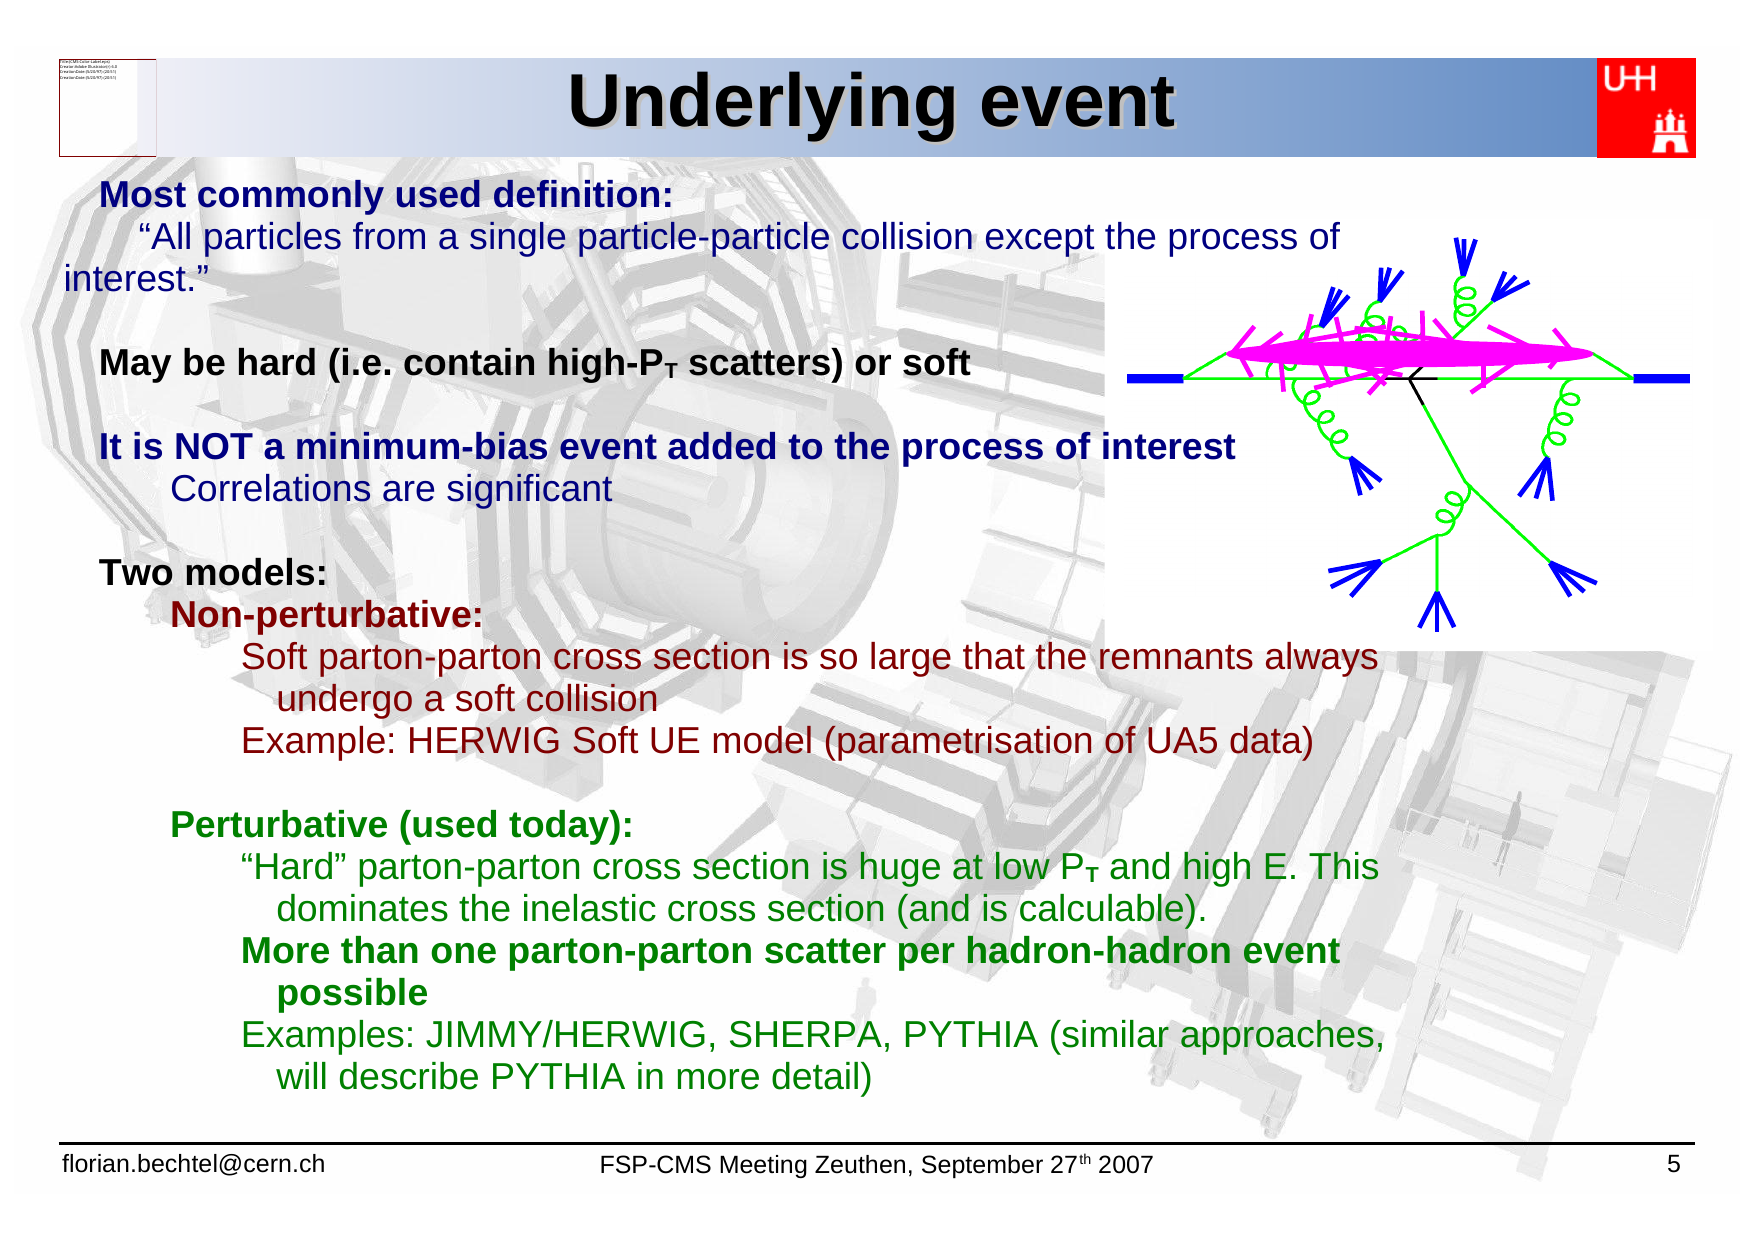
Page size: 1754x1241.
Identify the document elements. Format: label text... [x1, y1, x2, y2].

text_box <number> [1652, 1150, 1696, 1182]
text_box Underlying event [157, 58, 1597, 157]
text_box [1444, 218, 1713, 652]
text_box FSP-CMS Meeting Zeuthen, September 27th 2007 [562, 1150, 1192, 1183]
text_box [1444, 342, 1593, 367]
text_box Most commonly used definition: “All particles from a single particle-particle collision except the process of interest.” May be hard (i.e. contain high-PT scatters) or soft It is NOT a minimum-bias event added to the process of interest Correlations are significant Two models: Non-perturbative: Soft parton-parton cross section is so large that the remnants always undergo a soft collision Example: HERWIG Soft UE model (parametrisation of UA5 data) Perturbative (used today): “Hard” parton-parton cross section is huge at low PT and high E. This dominates the inelastic cross section (and is calculable). More than one parton-parton scatter per hadron-hadron event possible Examples: JIMMY/HERWIG, SHERPA, PYTHIA (similar approaches, will describe PYTHIA in more detail) [63, 173, 1444, 1123]
text_box florian.bechtel@cern.ch [58, 1150, 330, 1182]
picture [14, 46, 1740, 1194]
